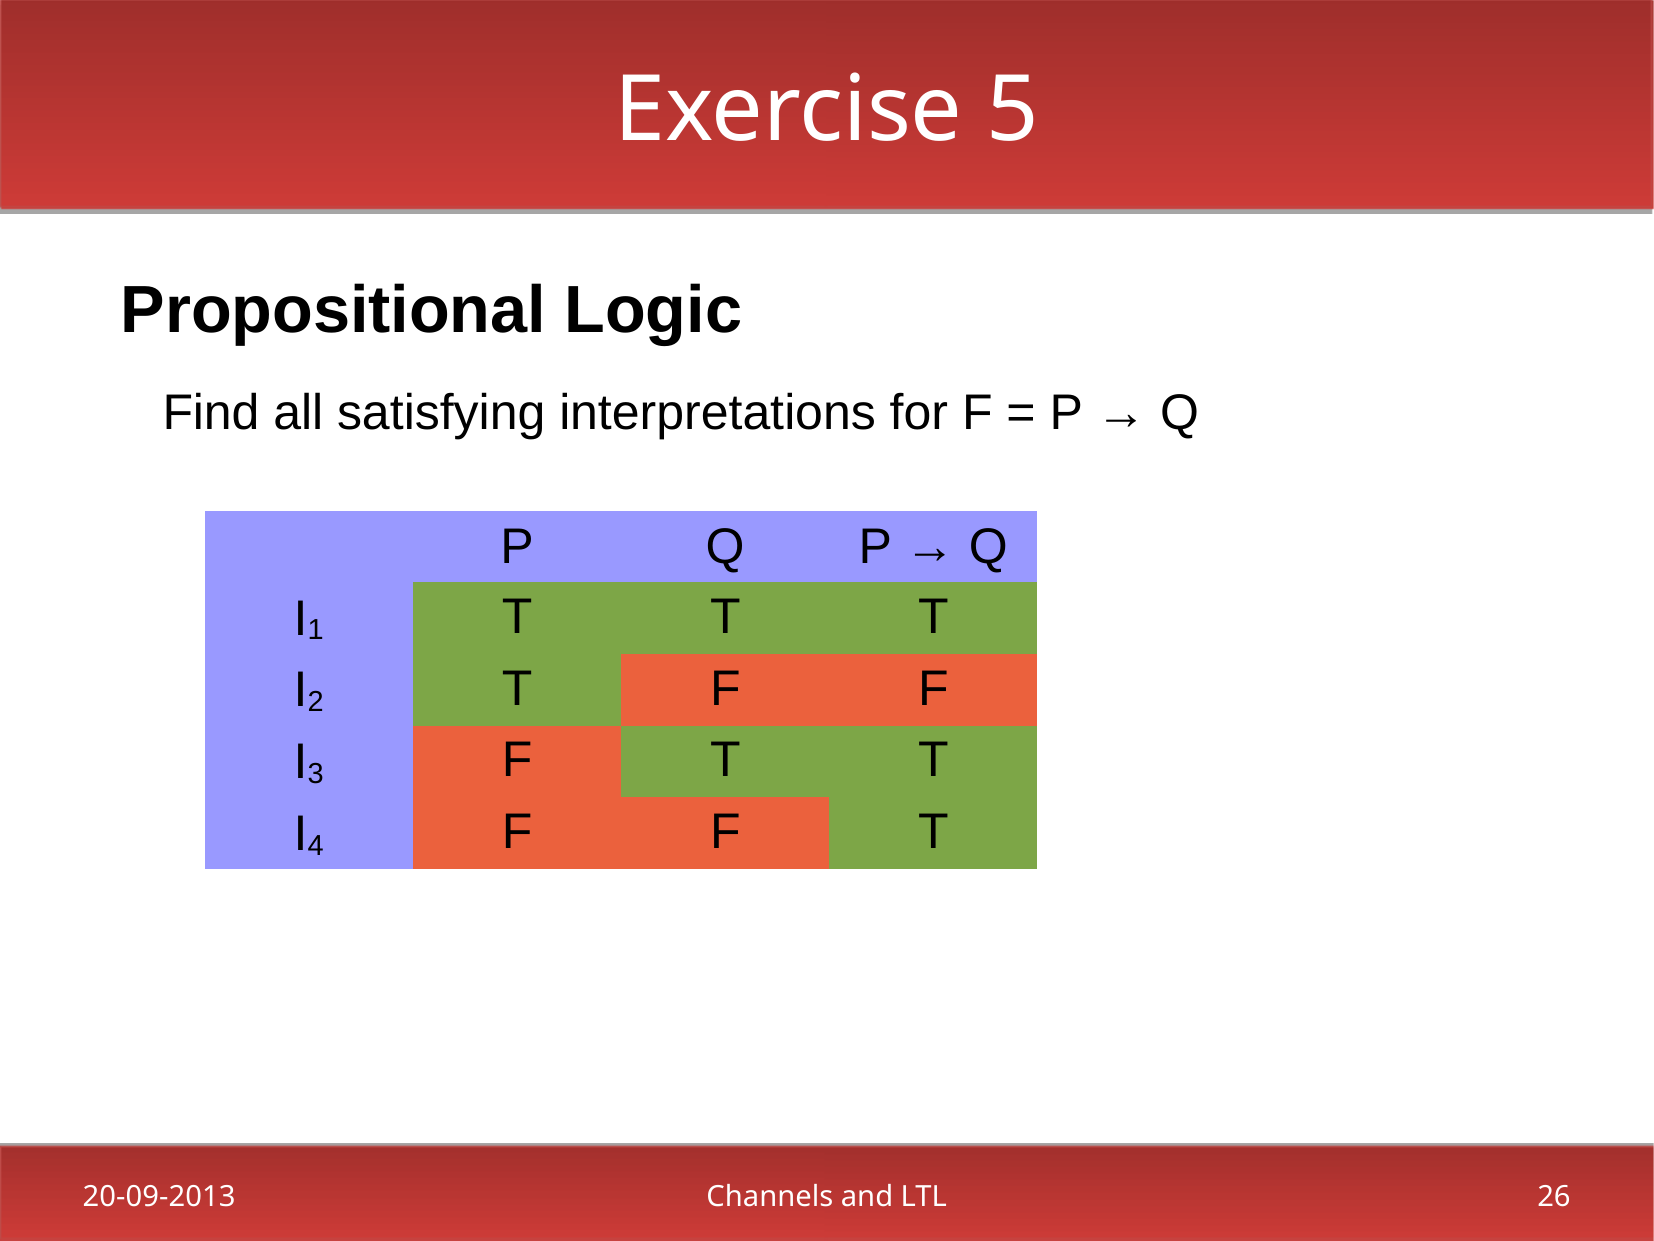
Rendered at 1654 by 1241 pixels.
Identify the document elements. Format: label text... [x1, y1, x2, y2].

picture [0, 1143, 1654, 1241]
table_cell I3 [205, 726, 413, 797]
table_cell I4 [205, 797, 413, 869]
table_cell T [829, 726, 1037, 797]
table_cell F [413, 726, 621, 797]
table_cell F [621, 797, 829, 869]
table_cell I2 [205, 654, 413, 726]
text_box Find all satisfying interpretations for F = P → Q [147, 377, 1215, 448]
table_cell T [829, 582, 1037, 654]
picture [0, 0, 1654, 214]
table_cell T [829, 797, 1037, 869]
table_cell F [829, 654, 1037, 726]
table_header Q [621, 511, 829, 582]
table_header P → Q [829, 511, 1037, 582]
table_cell I1 [205, 582, 413, 654]
table_cell T [621, 582, 829, 654]
title Exercise 5 [59, 31, 1595, 178]
text_box Propositional Logic [105, 264, 759, 354]
table_cell T [413, 582, 621, 654]
table_cell T [413, 654, 621, 726]
table_cell F [413, 797, 621, 869]
table_cell F [621, 654, 829, 726]
table_header [205, 511, 413, 582]
table_header P [413, 511, 621, 582]
table_cell T [621, 726, 829, 797]
